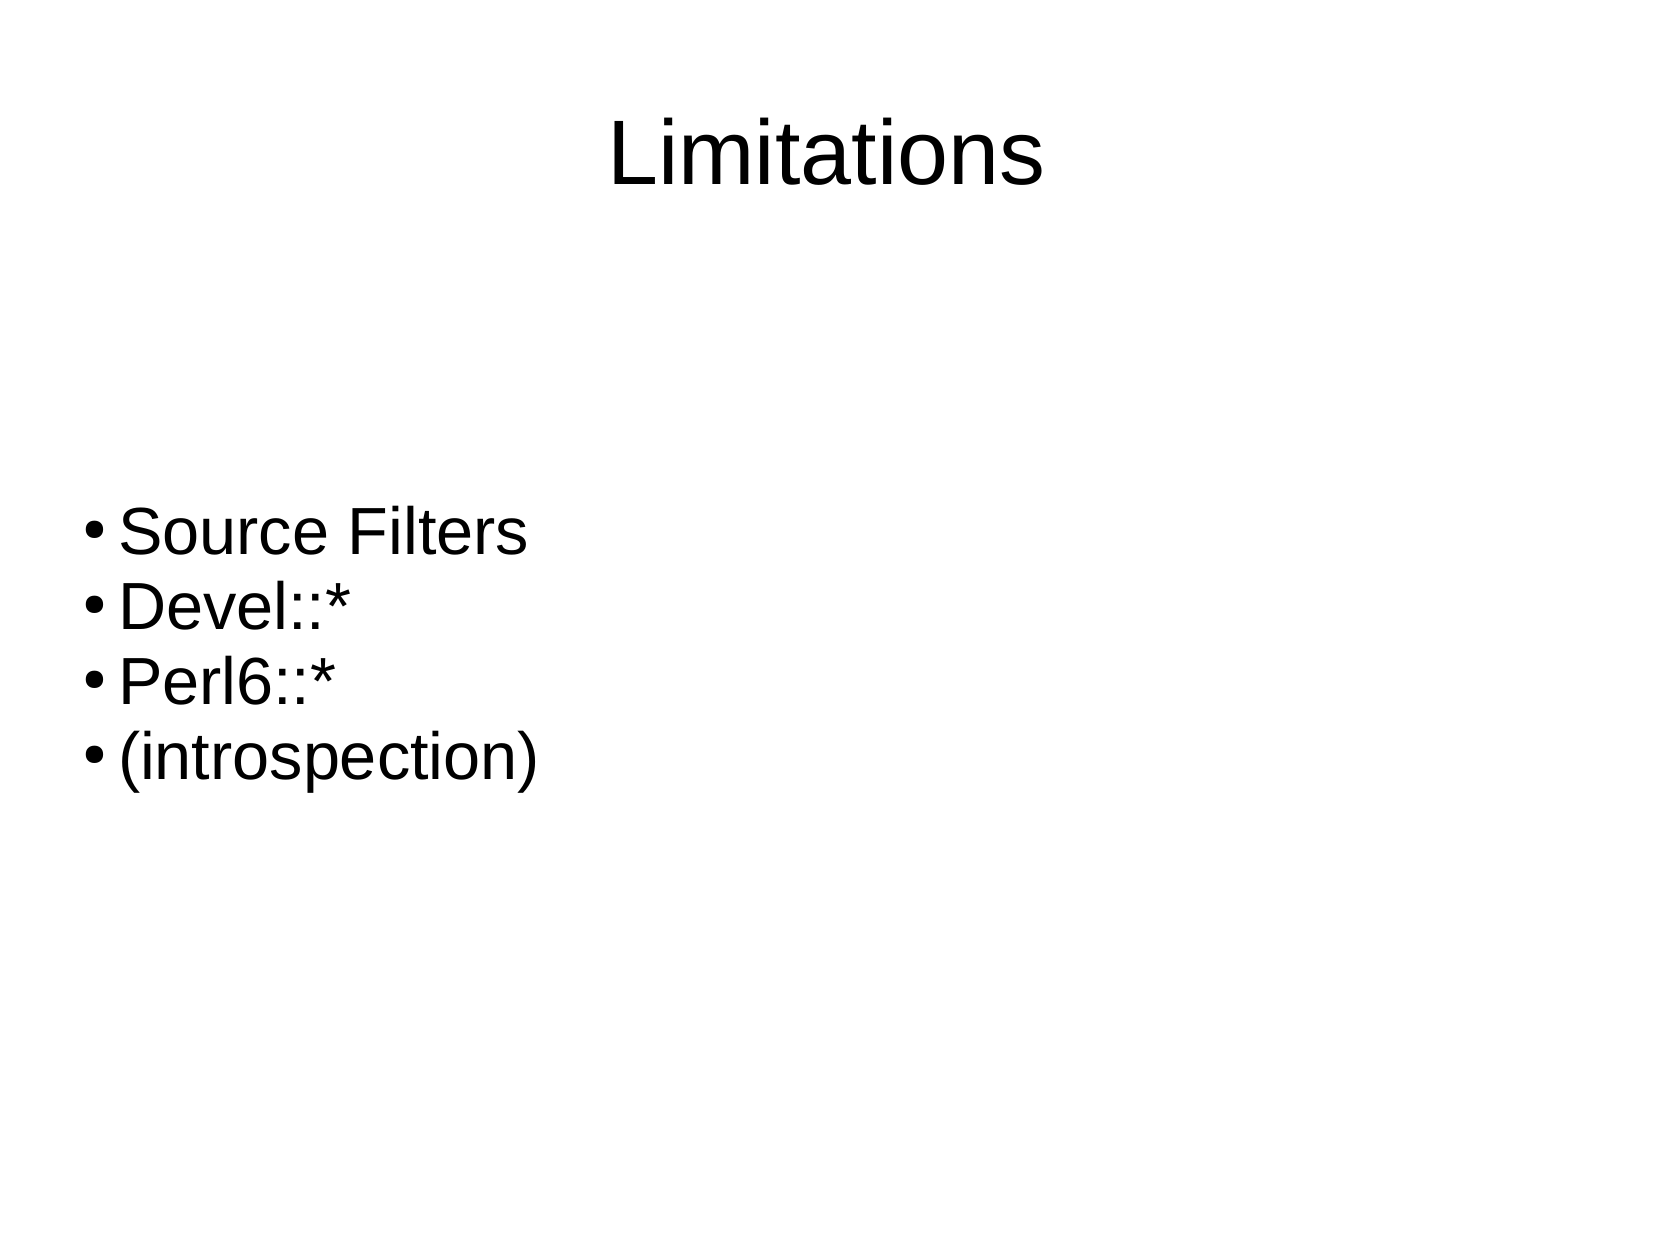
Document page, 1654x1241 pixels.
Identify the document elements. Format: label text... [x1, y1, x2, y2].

subtitle Source Filters Devel::* Perl6::* (introspection) [82, 284, 1571, 1004]
title Limitations [82, 49, 1571, 257]
